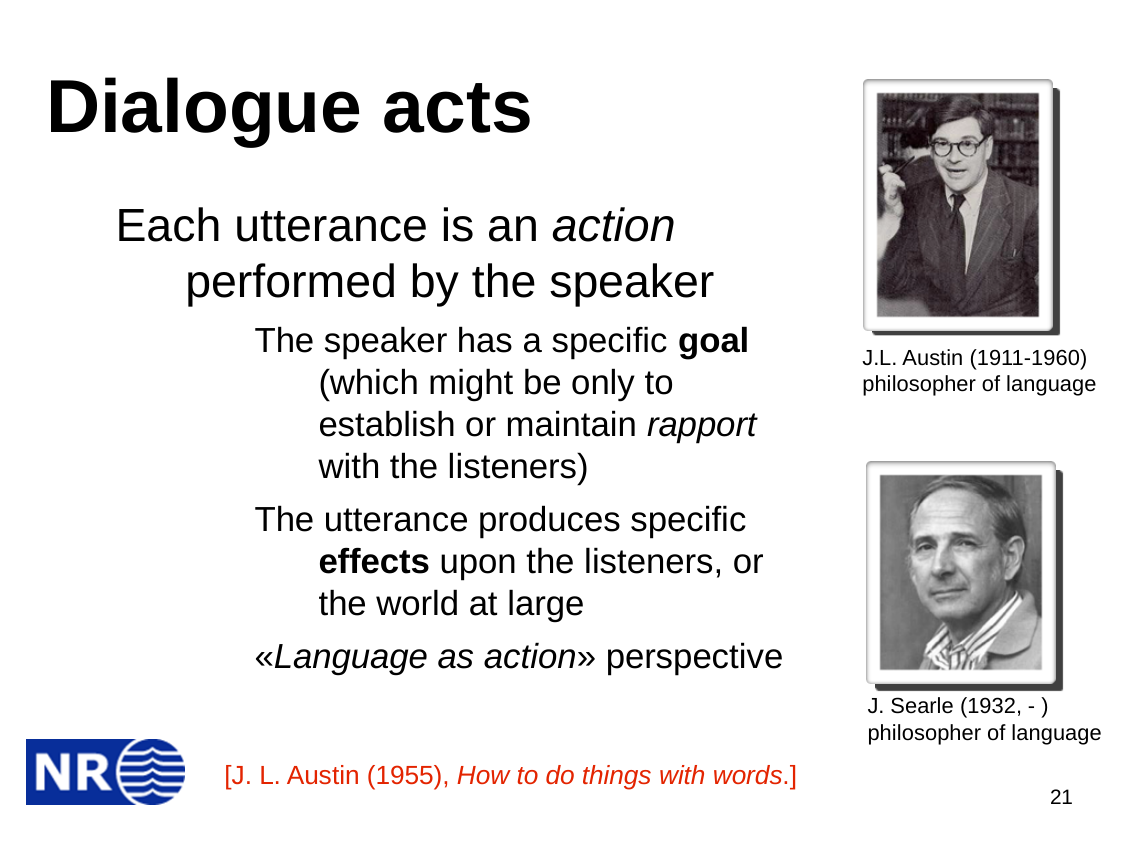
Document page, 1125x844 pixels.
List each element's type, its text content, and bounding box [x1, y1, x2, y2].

text_box [J. L. Austin (1955), How to do things with words.] [219, 753, 840, 794]
text_box [1035, 776, 1095, 812]
picture [866, 461, 1056, 684]
title Dialogue acts [30, 32, 1095, 157]
list Each utterance is an action performed by the speaker The speaker has a specific goal (which might be only to establish or maintain rapport with the listeners) The utterance produces specific effects upon the listeners, or the world at large «Language as action» perspective [30, 187, 811, 694]
text_box J. Searle (1932, - ) philosopher of language [863, 687, 1109, 750]
picture [863, 79, 1053, 331]
text_box J.L. Austin (1911-1960) philosopher of language [857, 338, 1104, 401]
